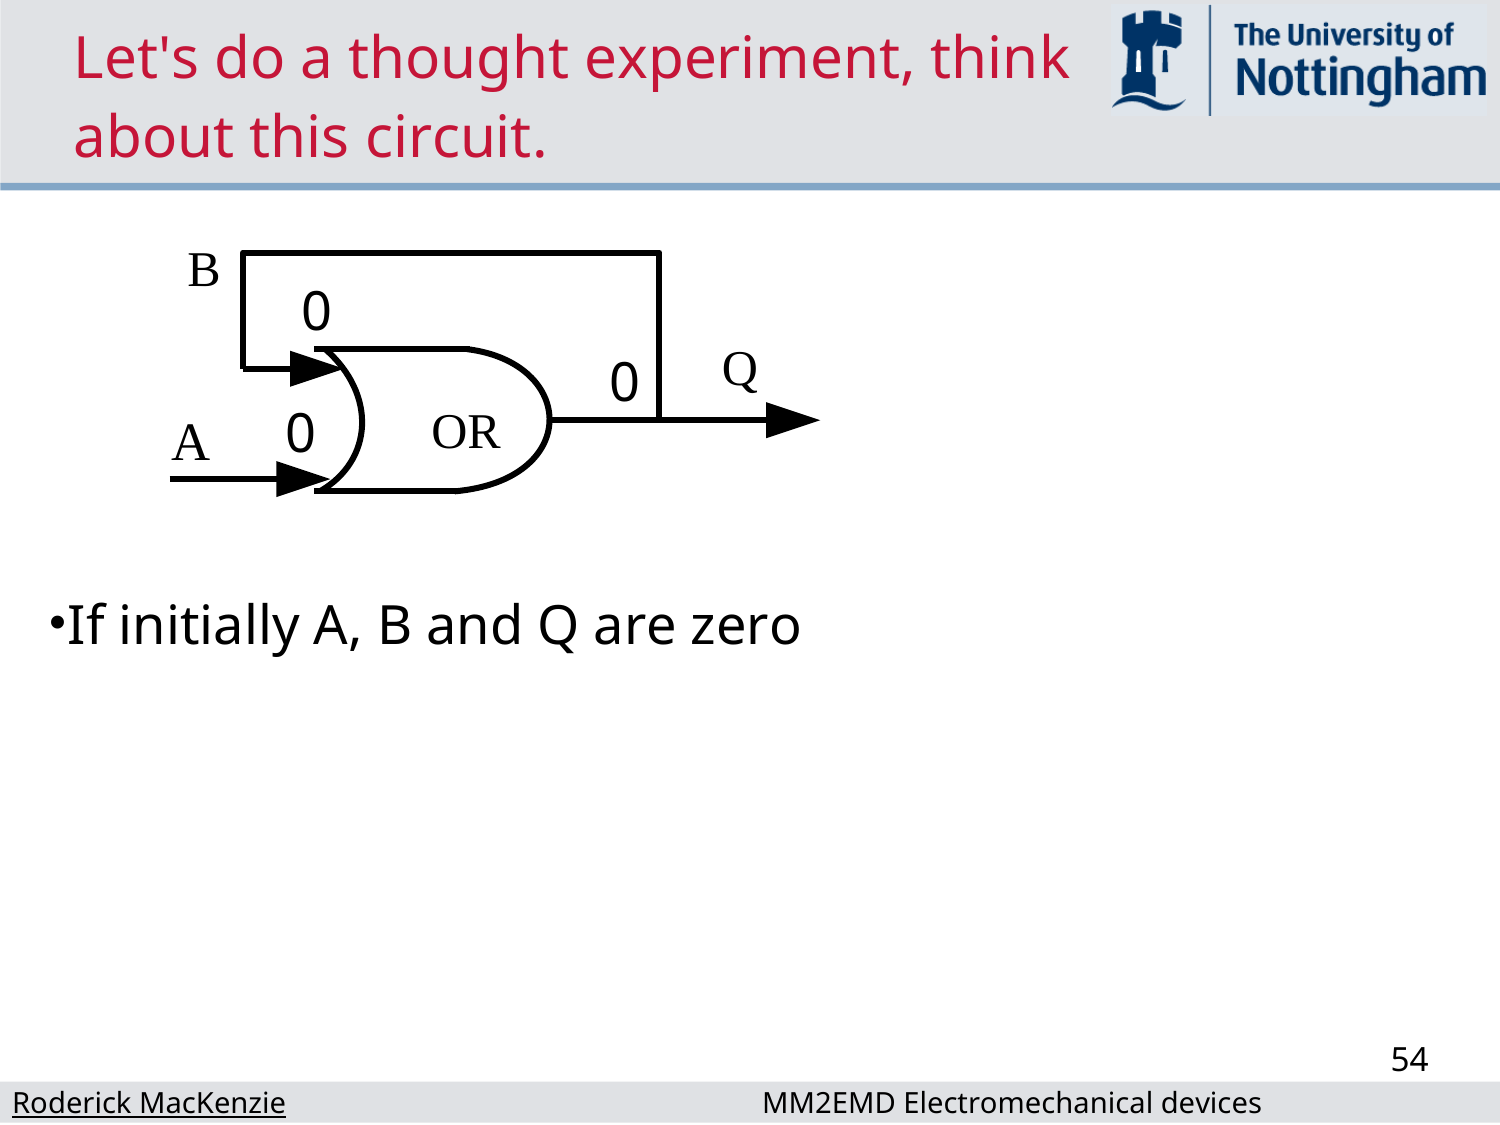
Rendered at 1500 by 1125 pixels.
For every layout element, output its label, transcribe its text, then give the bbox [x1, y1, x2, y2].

text_box B [172, 229, 223, 305]
text_box A [156, 399, 207, 480]
text_box 0 [267, 269, 433, 350]
text_box 0 [251, 390, 417, 471]
title Let's do a thought experiment, think about this circuit. [59, 20, 1128, 172]
text_box Q [707, 328, 782, 404]
text_box OR [417, 390, 516, 466]
text_box If initially A, B and Q are zero [33, 582, 1500, 1115]
picture [1111, 4, 1487, 116]
text_box 0 [575, 340, 741, 421]
